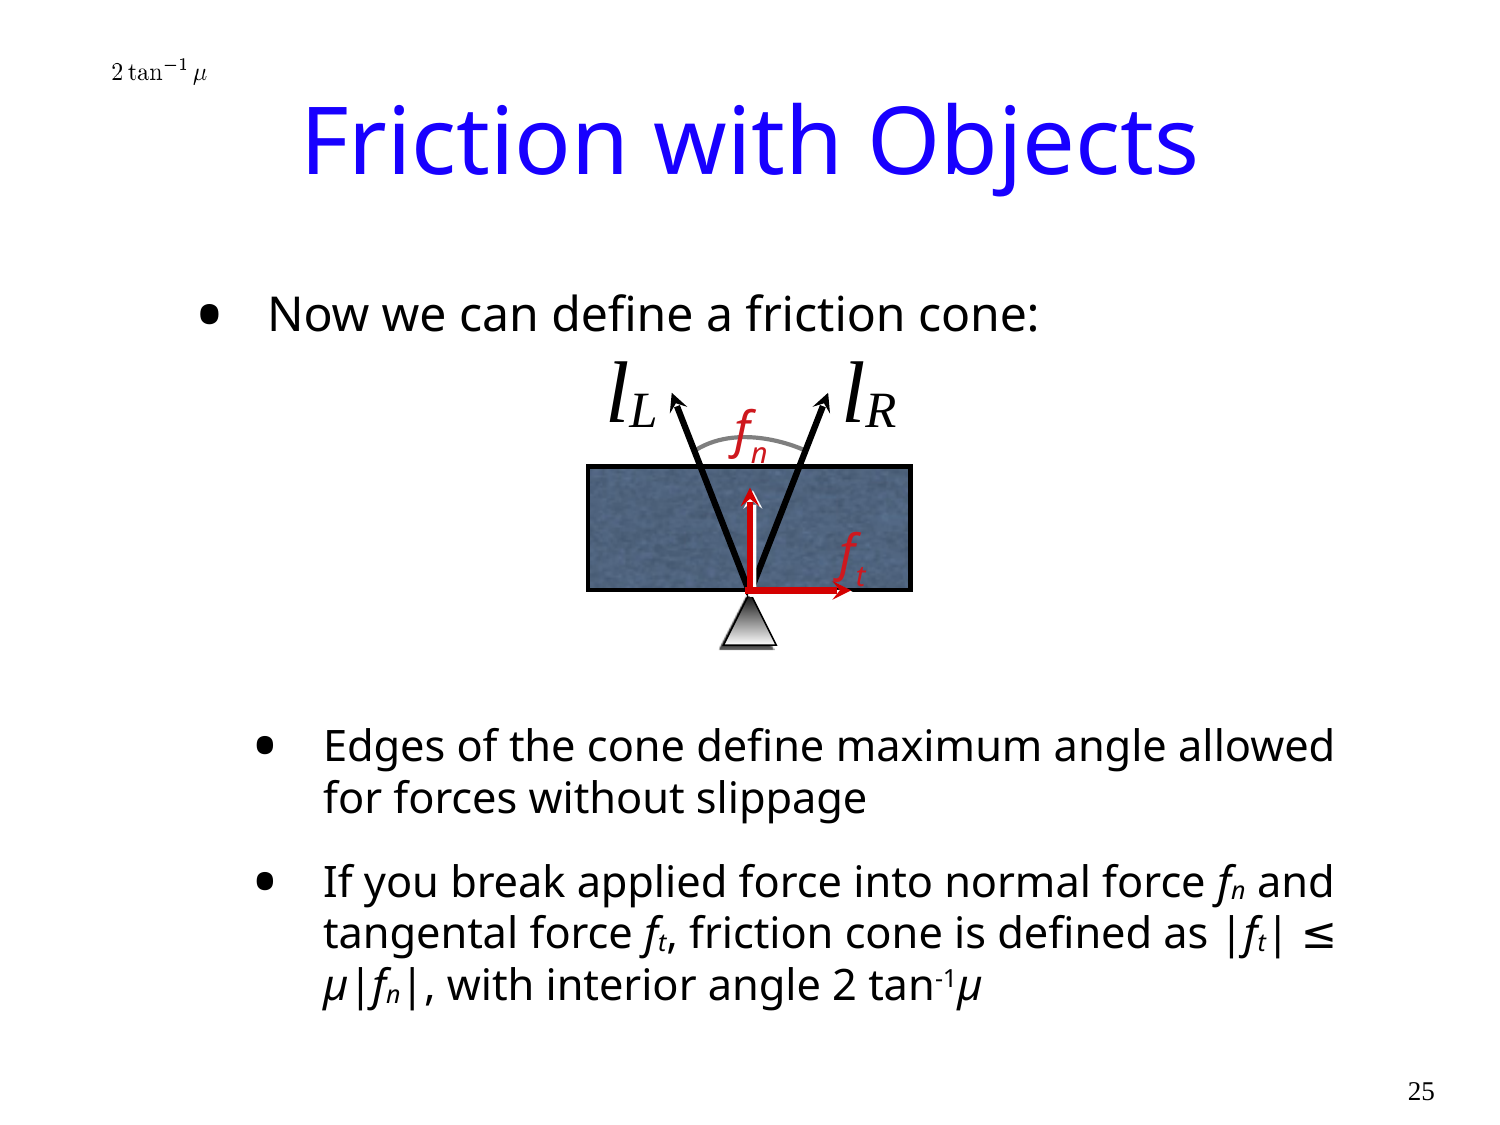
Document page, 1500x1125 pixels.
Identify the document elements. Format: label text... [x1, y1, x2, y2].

text_box [587, 466, 745, 591]
text_box fn [720, 389, 796, 478]
text_box lL [604, 343, 659, 432]
list Now we can define a friction cone: Edges of the cone define maximum angle allowed for forces without slippage If you break applied force into normal force fn and tangental force ft, friction cone is defined as |ft| ≤ µ|fn|, with interior angle 2 tan-1µ [146, 275, 1354, 1023]
text_box lR [840, 343, 897, 432]
title Friction with Objects [146, 21, 1354, 252]
text_box [705, 466, 791, 574]
text_box ft [825, 512, 901, 601]
picture [111, 57, 211, 85]
text_box [723, 597, 777, 646]
text_box [757, 466, 911, 591]
